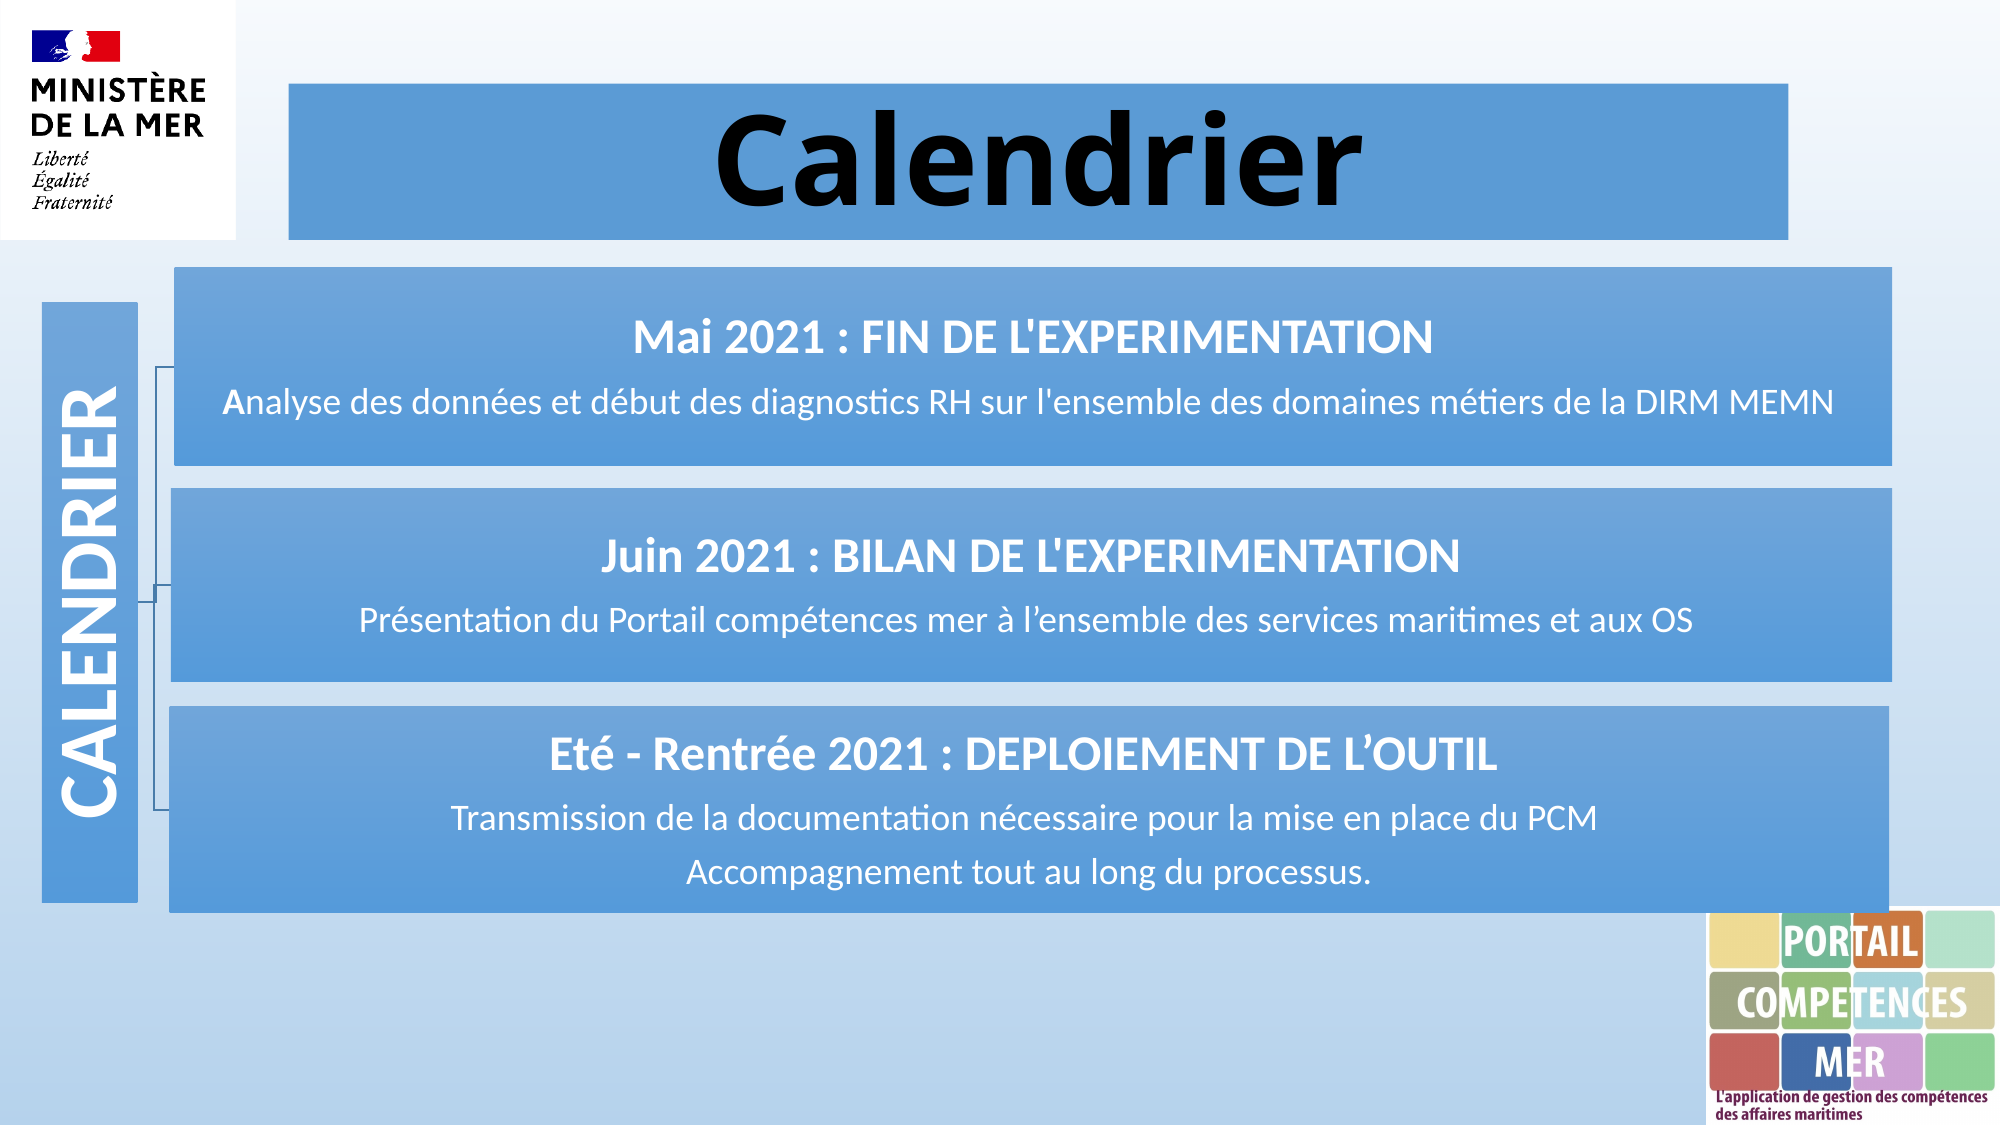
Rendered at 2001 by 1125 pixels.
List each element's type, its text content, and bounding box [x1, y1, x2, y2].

picture [1706, 906, 2000, 1125]
picture [0, 0, 236, 240]
text_box Mai 2021 : FIN DE L'EXPERIMENTATION Analyse des données et début des diagnostics RH sur l'ensemble des domaines métiers de la DIRM MEMN [174, 267, 1893, 466]
title Calendrier [288, 83, 1789, 240]
text_box Eté - Rentrée 2021 : DEPLOIEMENT DE L’OUTIL Transmission de la documentation nécessaire pour la mise en place du PCM Accompagnement tout au long du processus. [169, 706, 1890, 913]
text_box CALENDRIER [41, 302, 138, 903]
text_box Juin 2021 : BILAN DE L'EXPERIMENTATION Présentation du Portail compétences mer à l’ensemble des services maritimes et aux OS [170, 488, 1893, 682]
